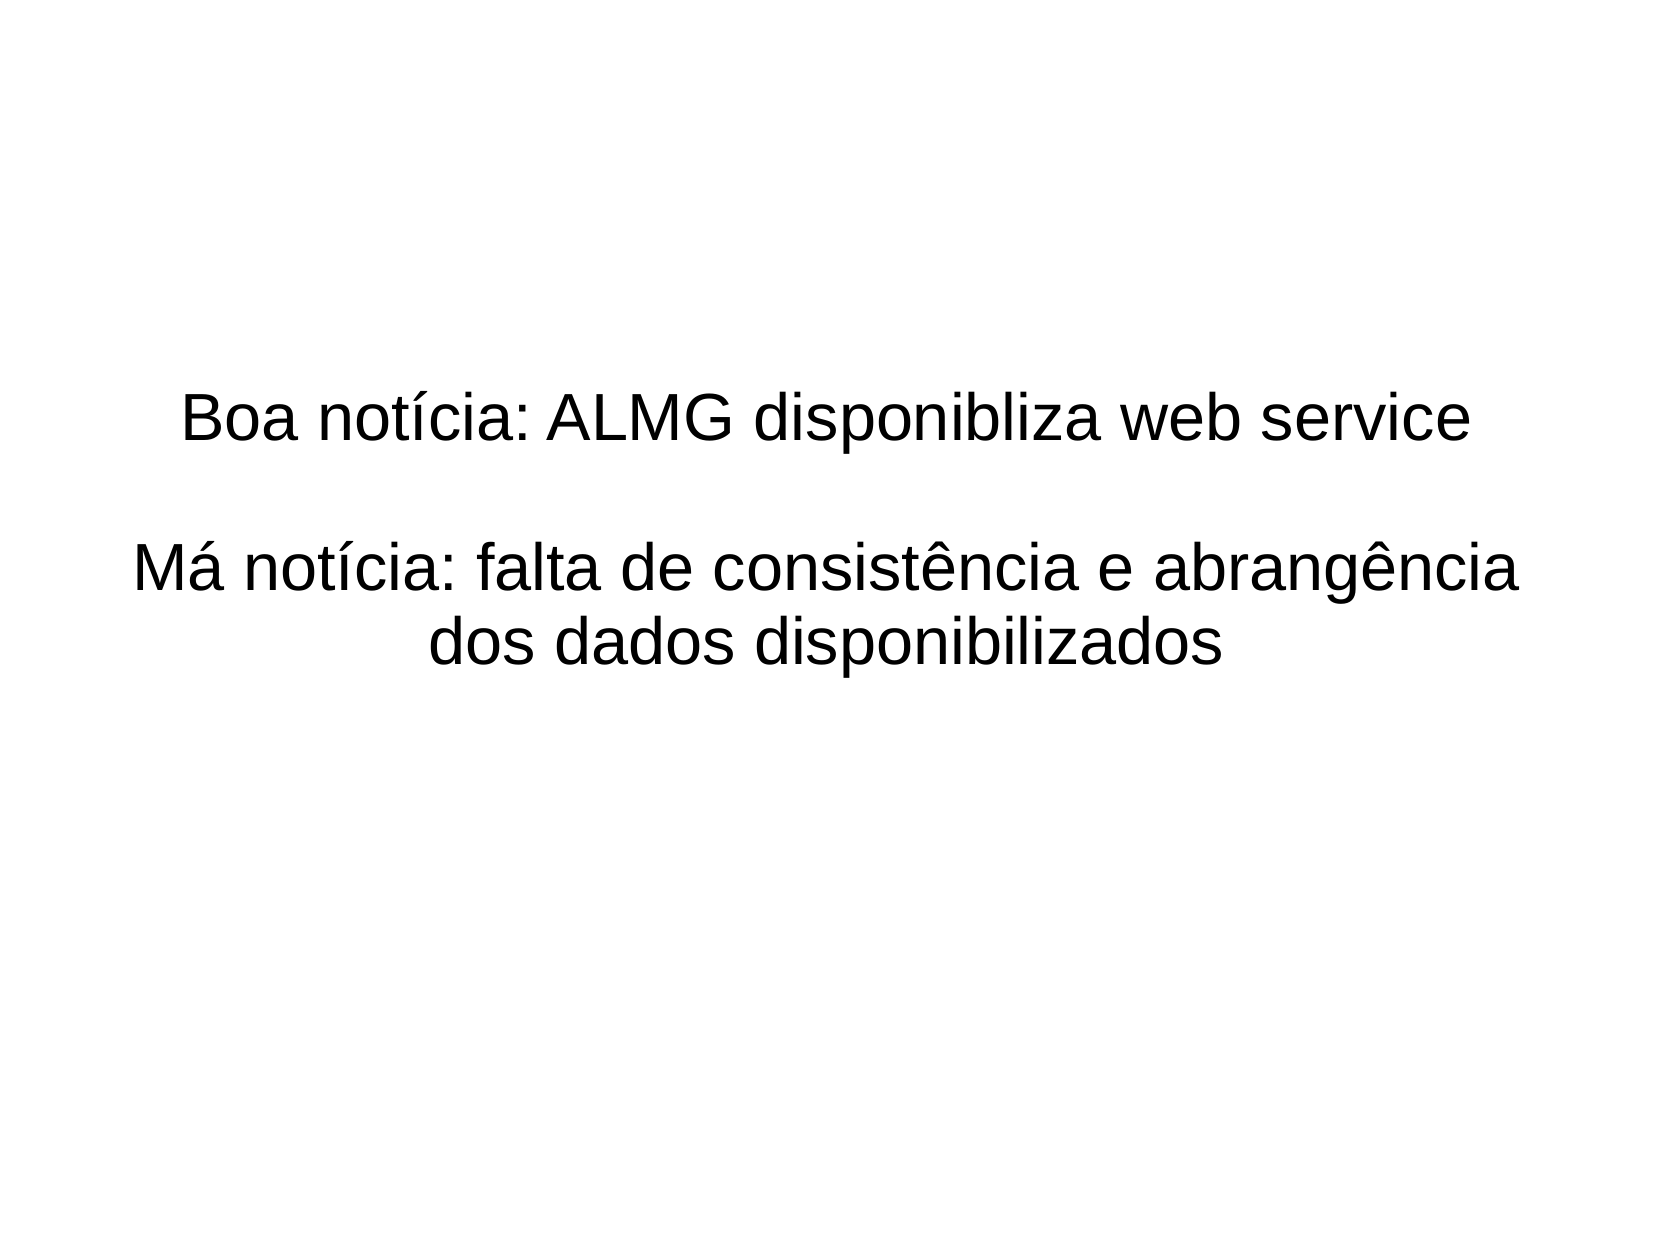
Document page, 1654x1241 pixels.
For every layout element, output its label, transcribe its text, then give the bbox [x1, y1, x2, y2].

subtitle Boa notícia: ALMG disponibliza web service Má notícia: falta de consistência e abrangência dos dados disponibilizados [82, 49, 1571, 1010]
